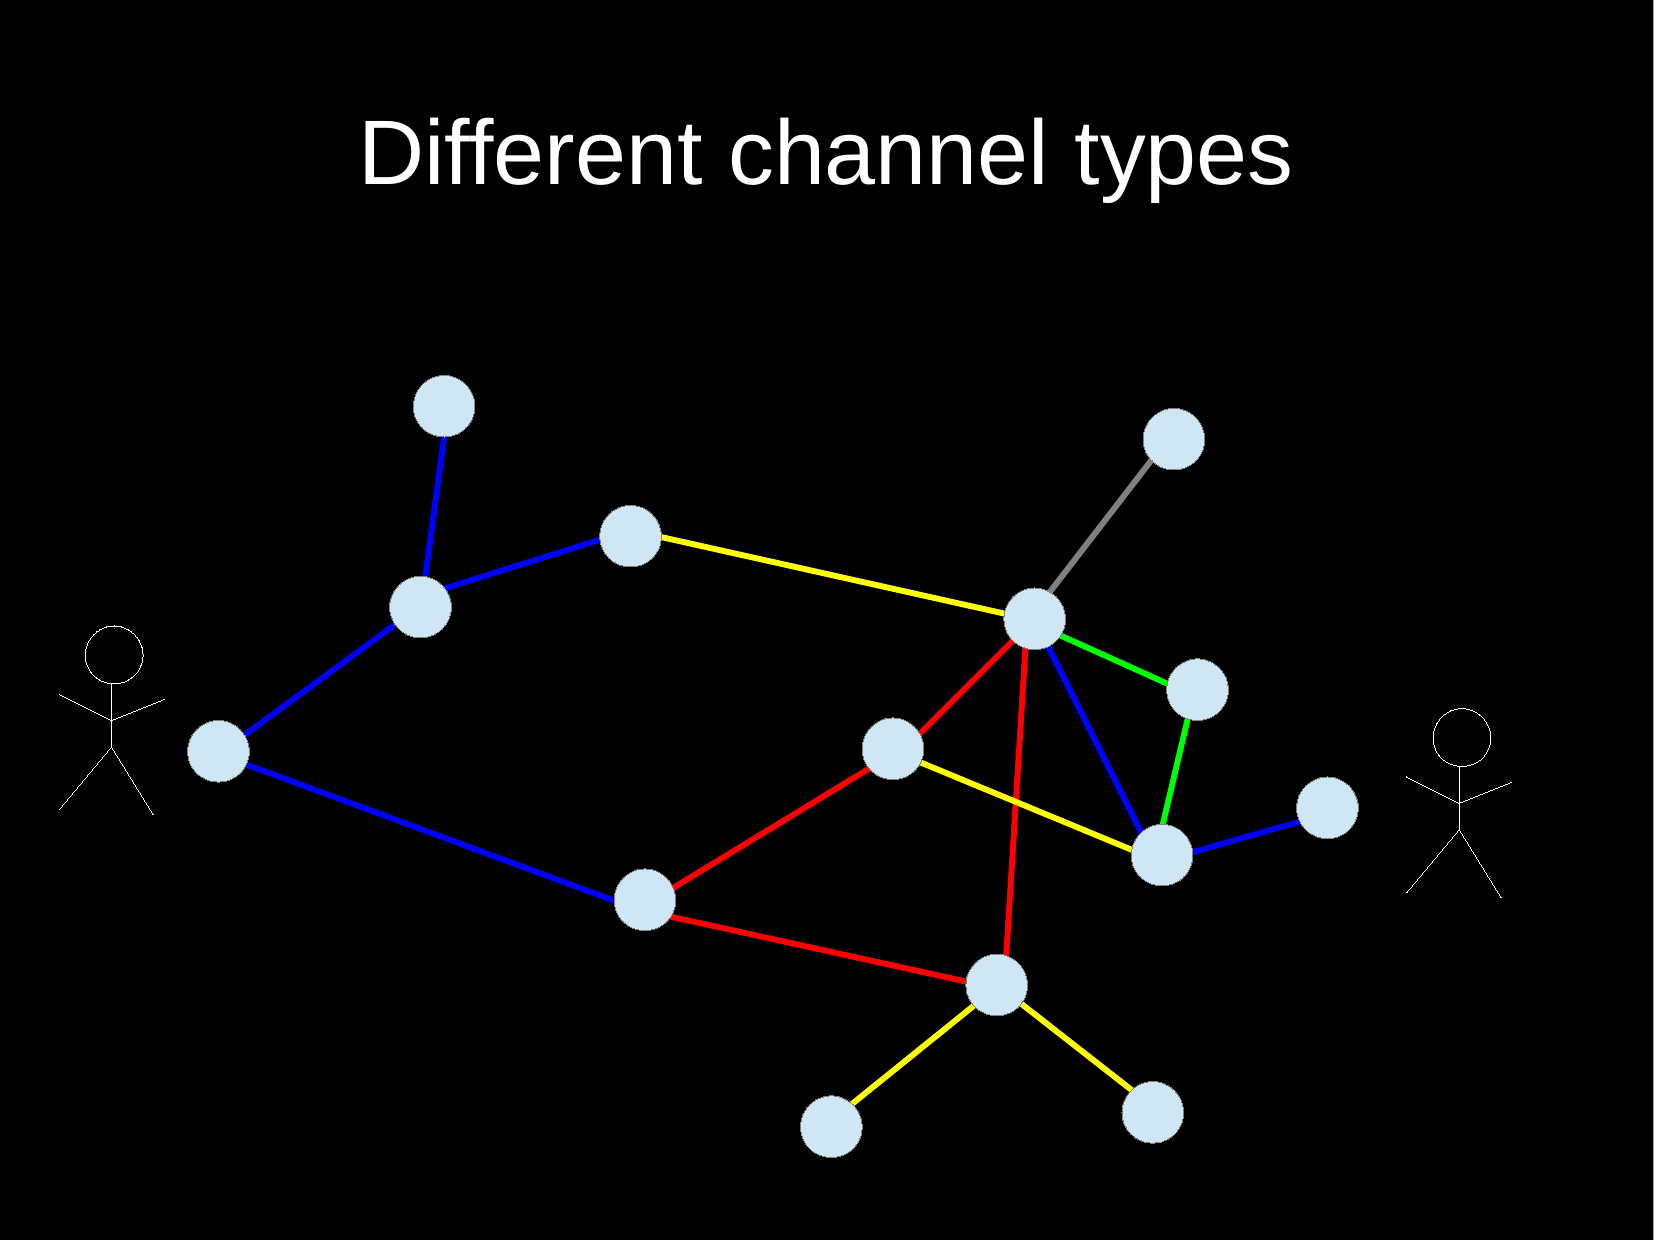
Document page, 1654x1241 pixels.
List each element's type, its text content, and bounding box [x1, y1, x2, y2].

text_box [1121, 1081, 1184, 1144]
text_box [413, 375, 475, 438]
text_box [389, 576, 452, 638]
text_box [1003, 587, 1066, 650]
text_box [614, 868, 676, 931]
text_box [965, 954, 1028, 1016]
title Different channel types [82, 49, 1571, 257]
text_box [862, 717, 924, 780]
text_box [1143, 408, 1205, 470]
text_box [187, 720, 250, 783]
text_box [1296, 776, 1359, 839]
text_box [800, 1095, 863, 1158]
text_box [1166, 658, 1229, 721]
text_box [599, 505, 662, 567]
text_box [1131, 824, 1193, 886]
